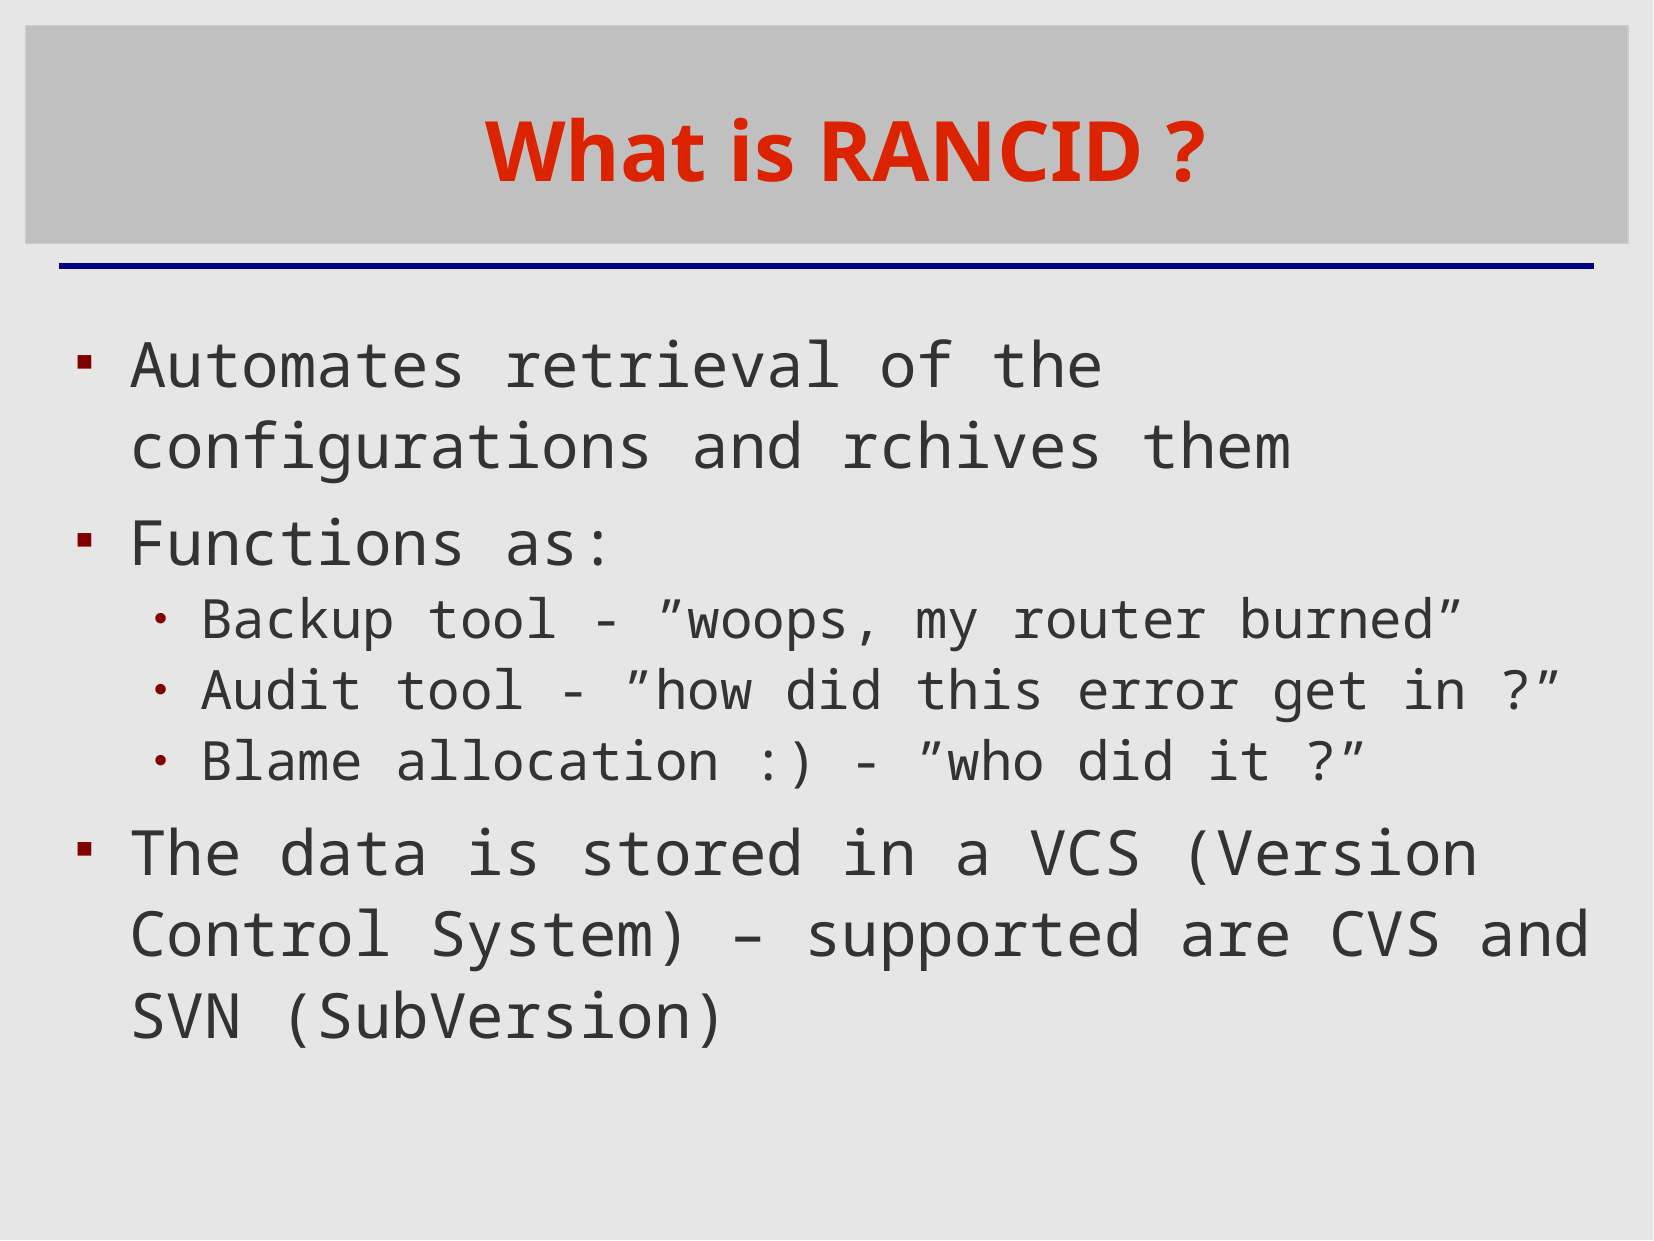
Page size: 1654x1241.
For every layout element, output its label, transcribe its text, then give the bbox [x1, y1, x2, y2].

list Automates retrieval of the configurations and rchives them Functions as: Backup tool - ”woops, my router burned” Audit tool - ”how did this error get in ?” Blame allocation :) - ”who did it ?” The data is stored in a VCS (Version Control System) – supported are CVS and SVN (SubVersion) [59, 322, 1595, 1132]
title What is RANCID ? [121, 46, 1534, 254]
